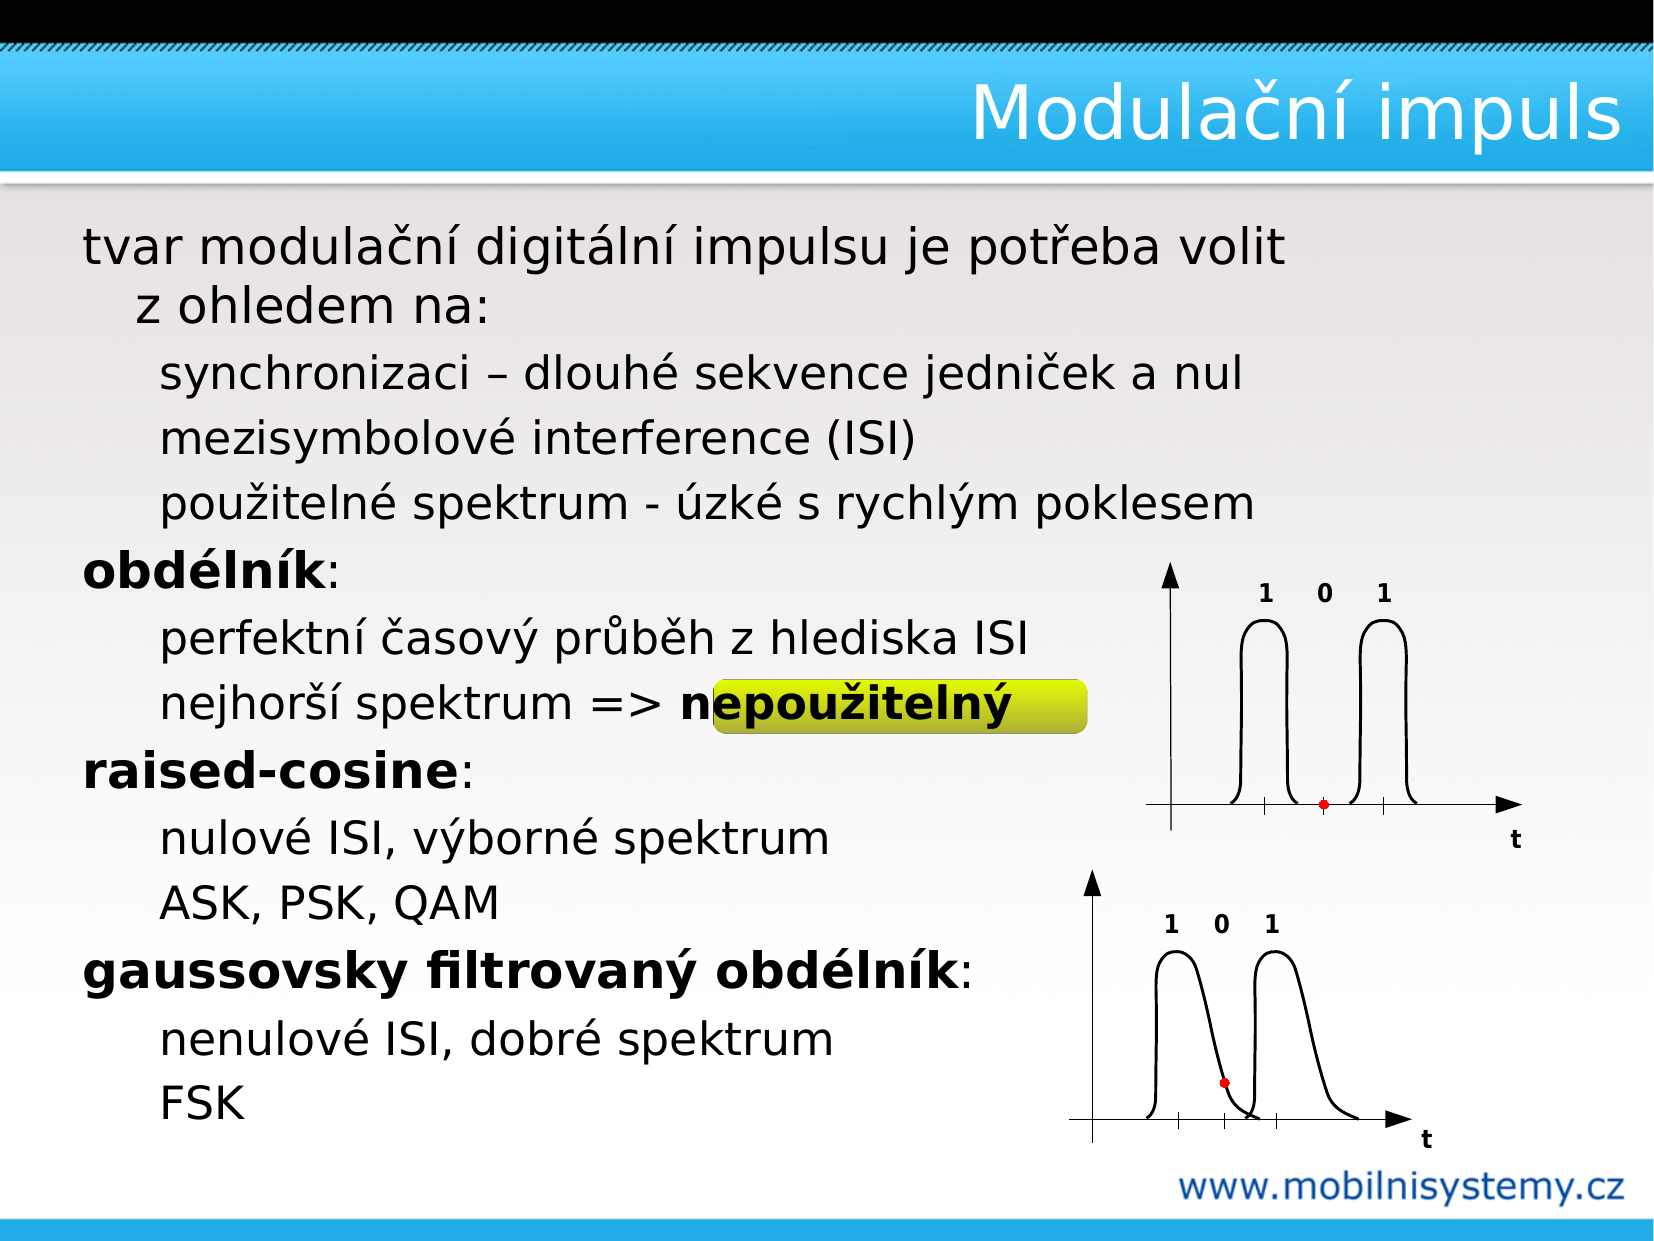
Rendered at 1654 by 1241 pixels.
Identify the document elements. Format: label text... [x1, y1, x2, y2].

title Modulační impuls [29, 49, 1625, 178]
text_box [1319, 799, 1329, 809]
list tvar modulační digitální impulsu je potřeba volit z ohledem na: synchronizaci – dlouhé sekvence jedniček a nul mezisymbolové interference (ISI) použitelné spektrum - úzké s rychlým poklesem obdélník: perfektní časový průběh z hlediska ISI nejhorší spektrum => nepoužitelný raised-cosine: nulové ISI, výborné spektrum ASK, PSK, QAM gaussovsky filtrovaný obdélník: nenulové ISI, dobré spektrum FSK [64, 218, 1565, 1131]
text_box [1394, 1131, 1443, 1198]
picture [0, 0, 1654, 1241]
text_box [1220, 1078, 1230, 1088]
text_box t [1406, 1131, 1448, 1162]
